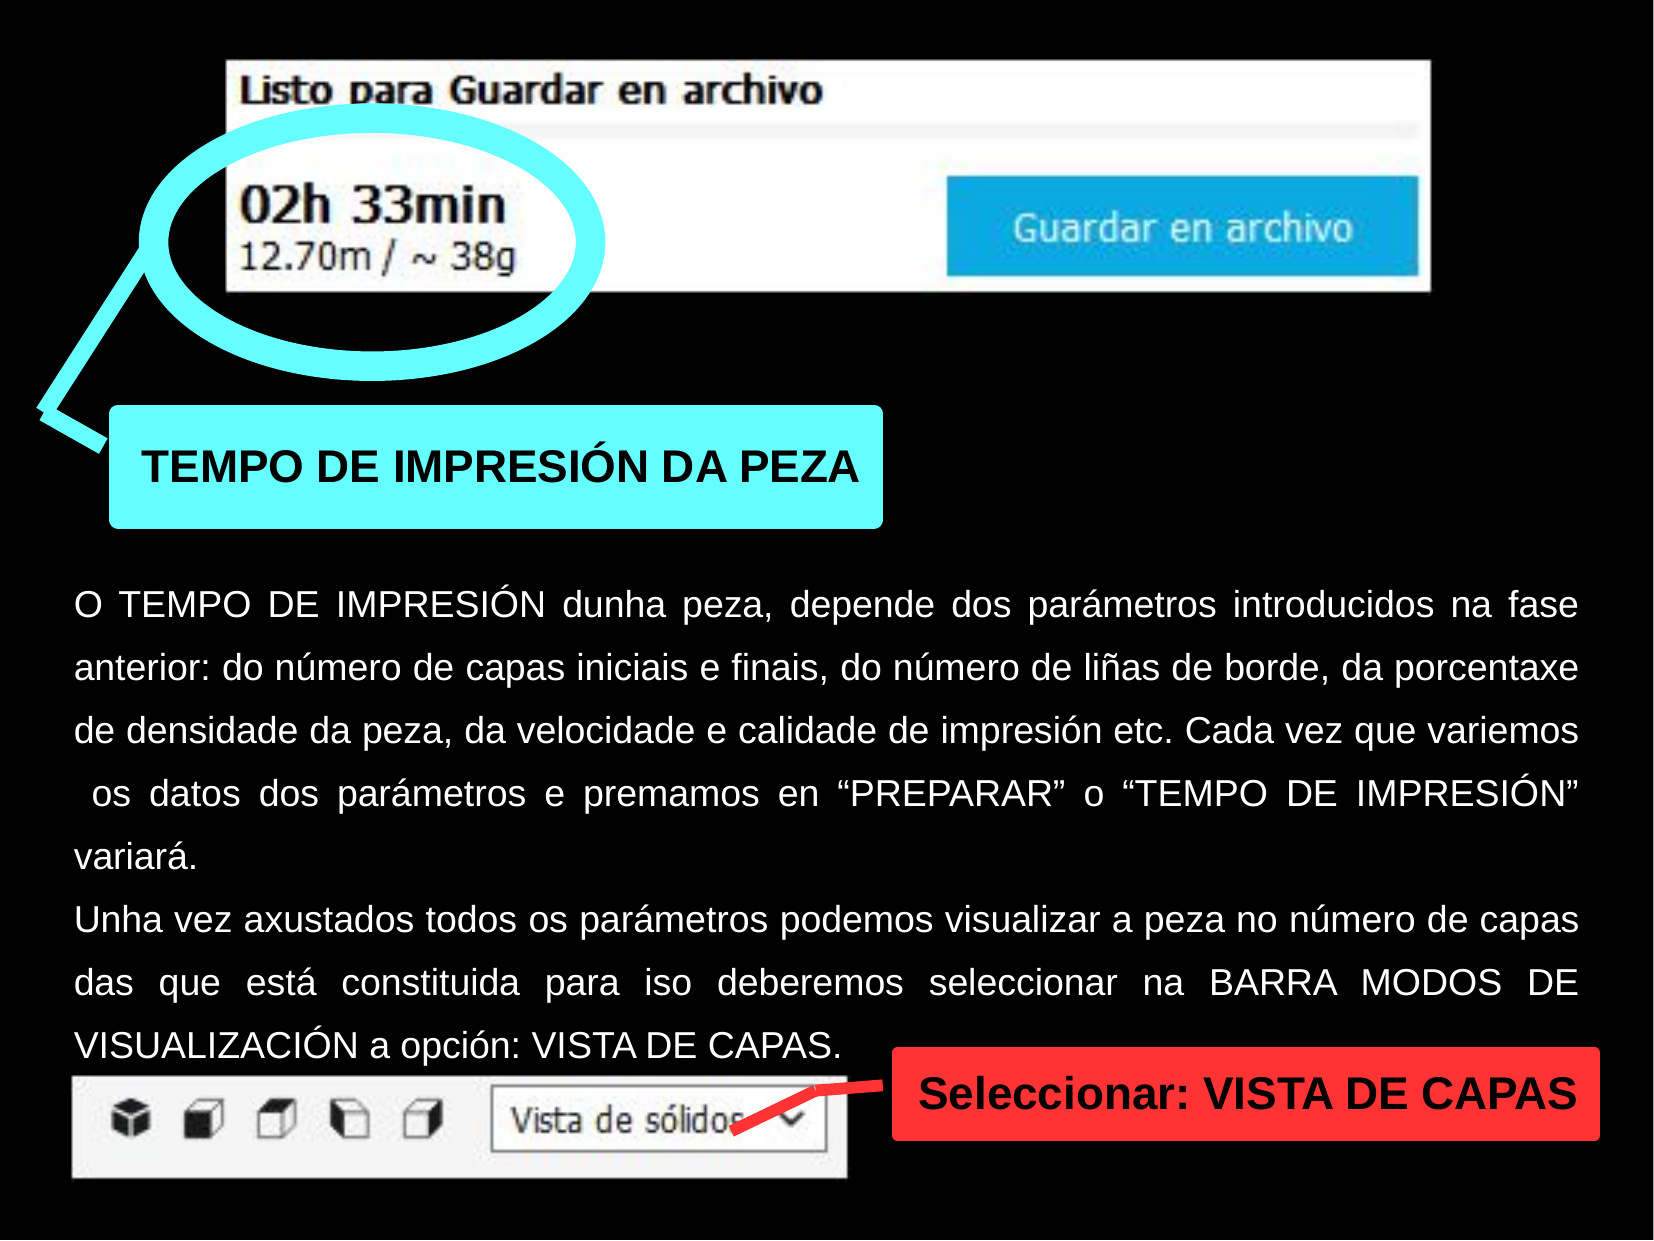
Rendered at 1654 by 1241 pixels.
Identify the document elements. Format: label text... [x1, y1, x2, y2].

text_box O TEMPO DE IMPRESIÓN dunha peza, depende dos parámetros introducidos na fase anterior: do número de capas iniciais e finais, do número de liñas de borde, da porcentaxe de densidade da peza, da velocidade e calidade de impresión etc. Cada vez que variemos os datos dos parámetros e premamos en “PREPARAR” o “TEMPO DE IMPRESIÓN” variará. Unha vez axustados todos os parámetros podemos visualizar a peza no número de capas das que está constituida para iso deberemos seleccionar na BARRA MODOS DE VISUALIZACIÓN a opción: VISTA DE CAPAS. [59, 555, 1595, 1053]
picture [70, 1074, 851, 1182]
picture [224, 58, 1435, 296]
picture [224, 133, 575, 296]
text_box Seleccionar: VISTA DE CAPAS [898, 1053, 1594, 1135]
text_box TEMPO DE IMPRESIÓN DA PEZA [118, 413, 874, 520]
